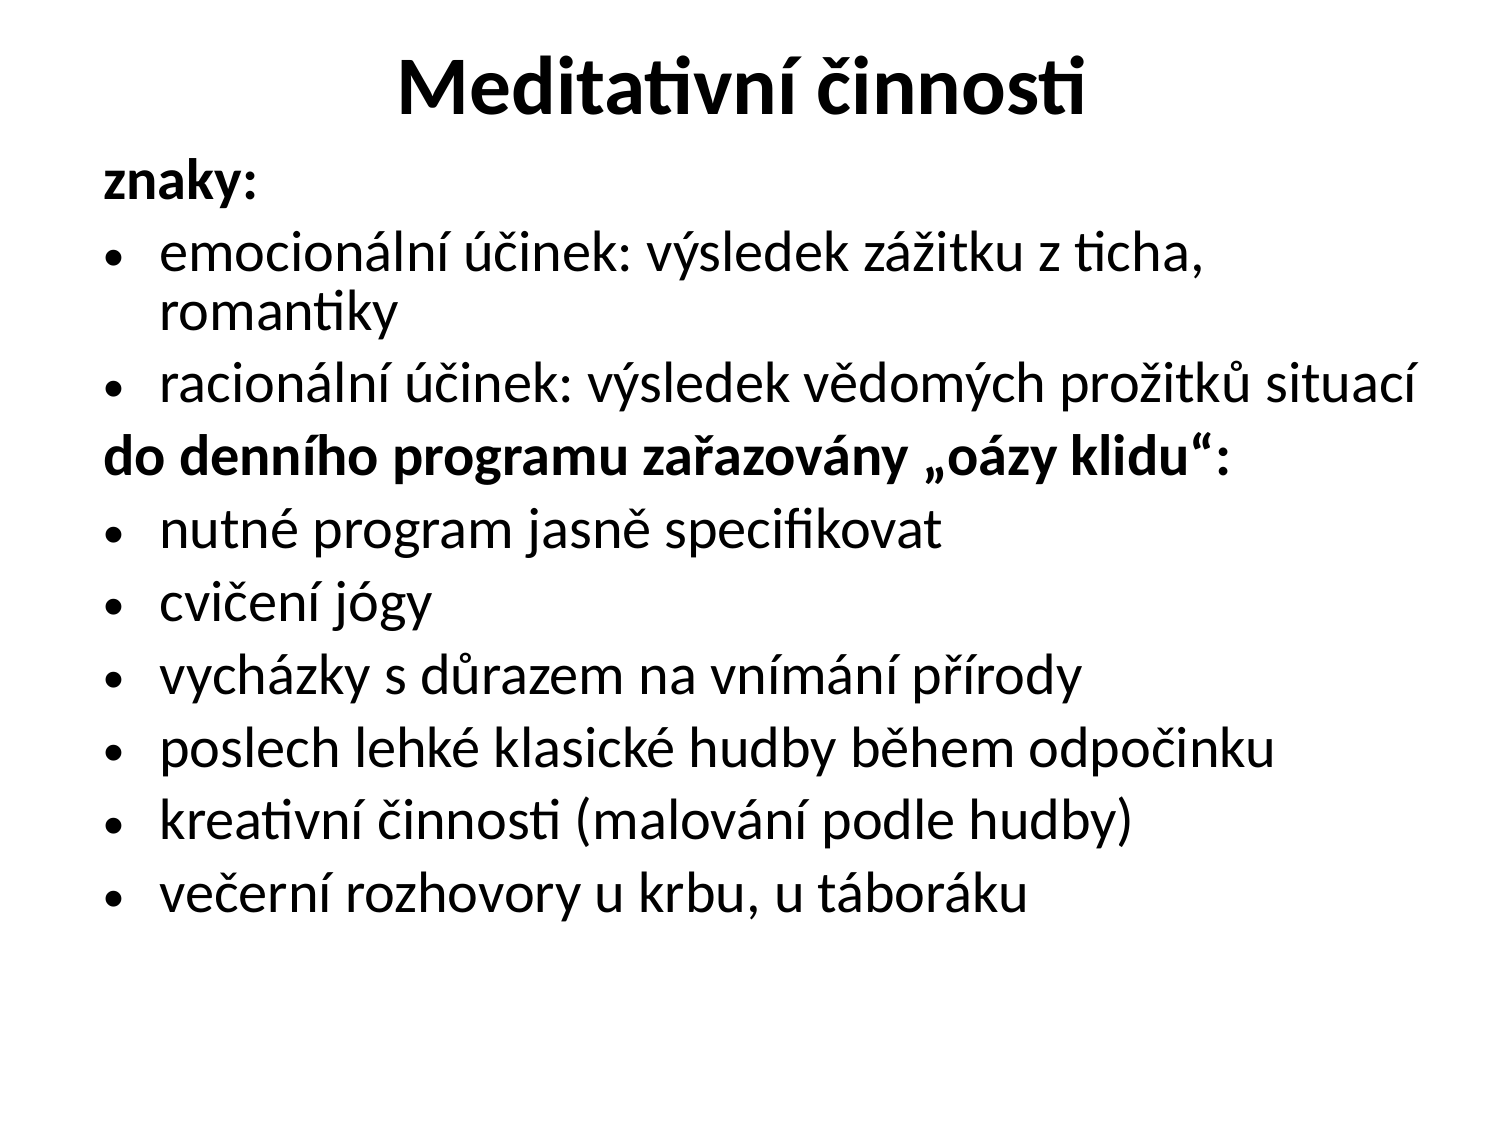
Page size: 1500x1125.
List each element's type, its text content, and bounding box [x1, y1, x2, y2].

title Meditativní činnosti [67, 0, 1418, 188]
list znaky: emocionální účinek: výsledek zážitku z ticha, romantiky racionální účinek: výsledek vědomých prožitků situací do denního programu zařazovány „oázy klidu“: nutné program jasně specifikovat cvičení jógy vycházky s důrazem na vnímání přírody poslech lehké klasické hudby během odpočinku kreativní činnosti (malování podle hudby) večerní rozhovory u krbu, u táboráku [88, 147, 1439, 1125]
